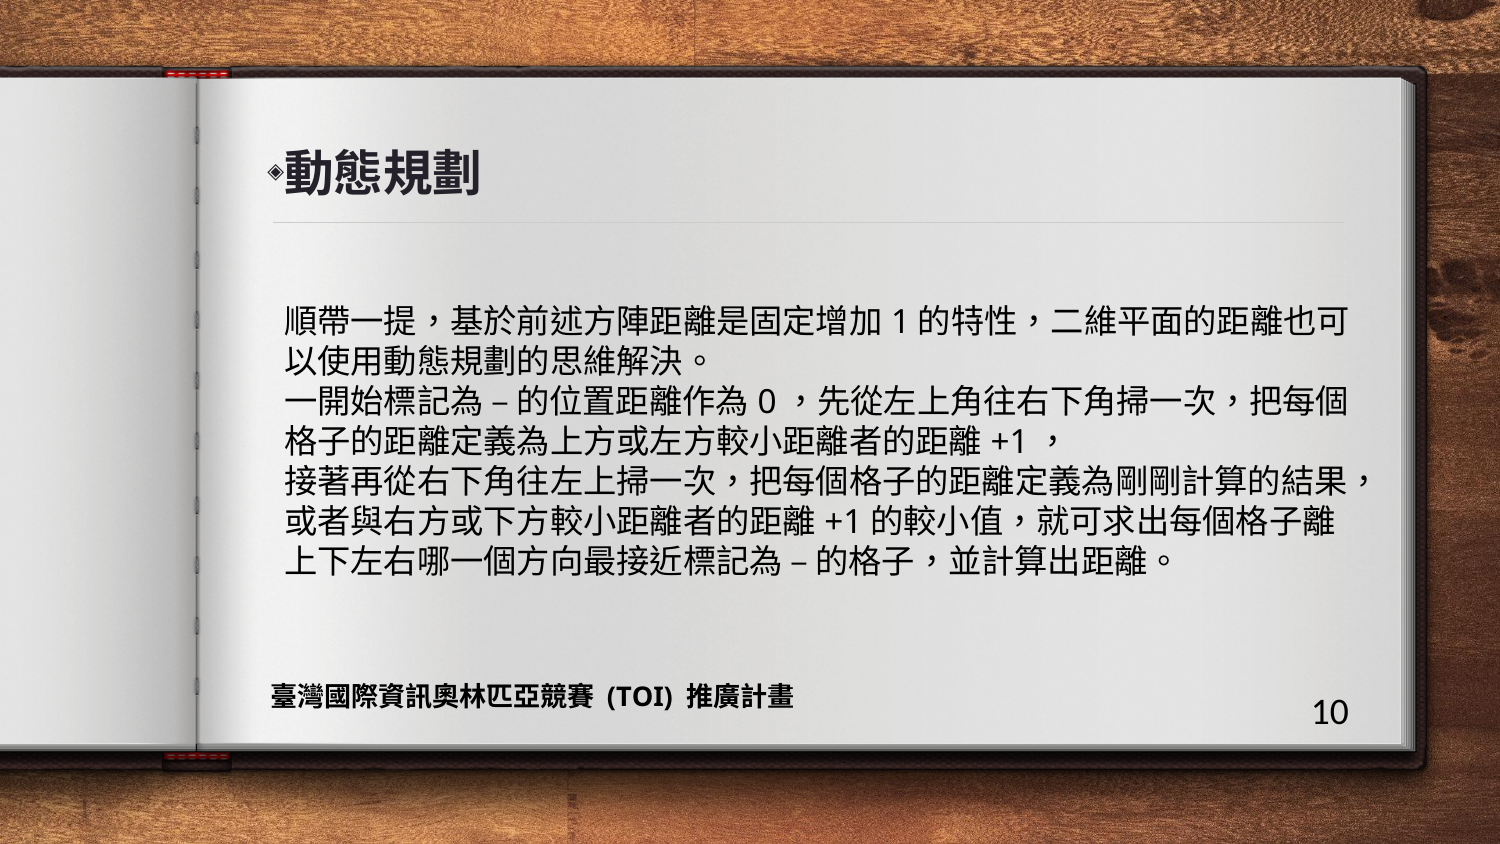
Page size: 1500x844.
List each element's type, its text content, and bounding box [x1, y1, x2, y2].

text_box 順帶一提，基於前述方陣距離是固定增加1的特性，二維平面的距離也可以使用動態規劃的思維解決。 一開始標記為 – 的位置距離作為0，先從左上角往右下角掃一次，把每個格子的距離定義為上方或左方較小距離者的距離+1， 接著再從右下角往左上掃一次，把每個格子的距離定義為剛剛計算的結果，或者與右方或下方較小距離者的距離+1的較小值，就可求出每個格子離上下左右哪一個方向最接近標記為 – 的格子，並計算出距離。 [269, 293, 1367, 592]
list 動態規劃 [252, 126, 1194, 216]
text_box [1295, 672, 1386, 737]
